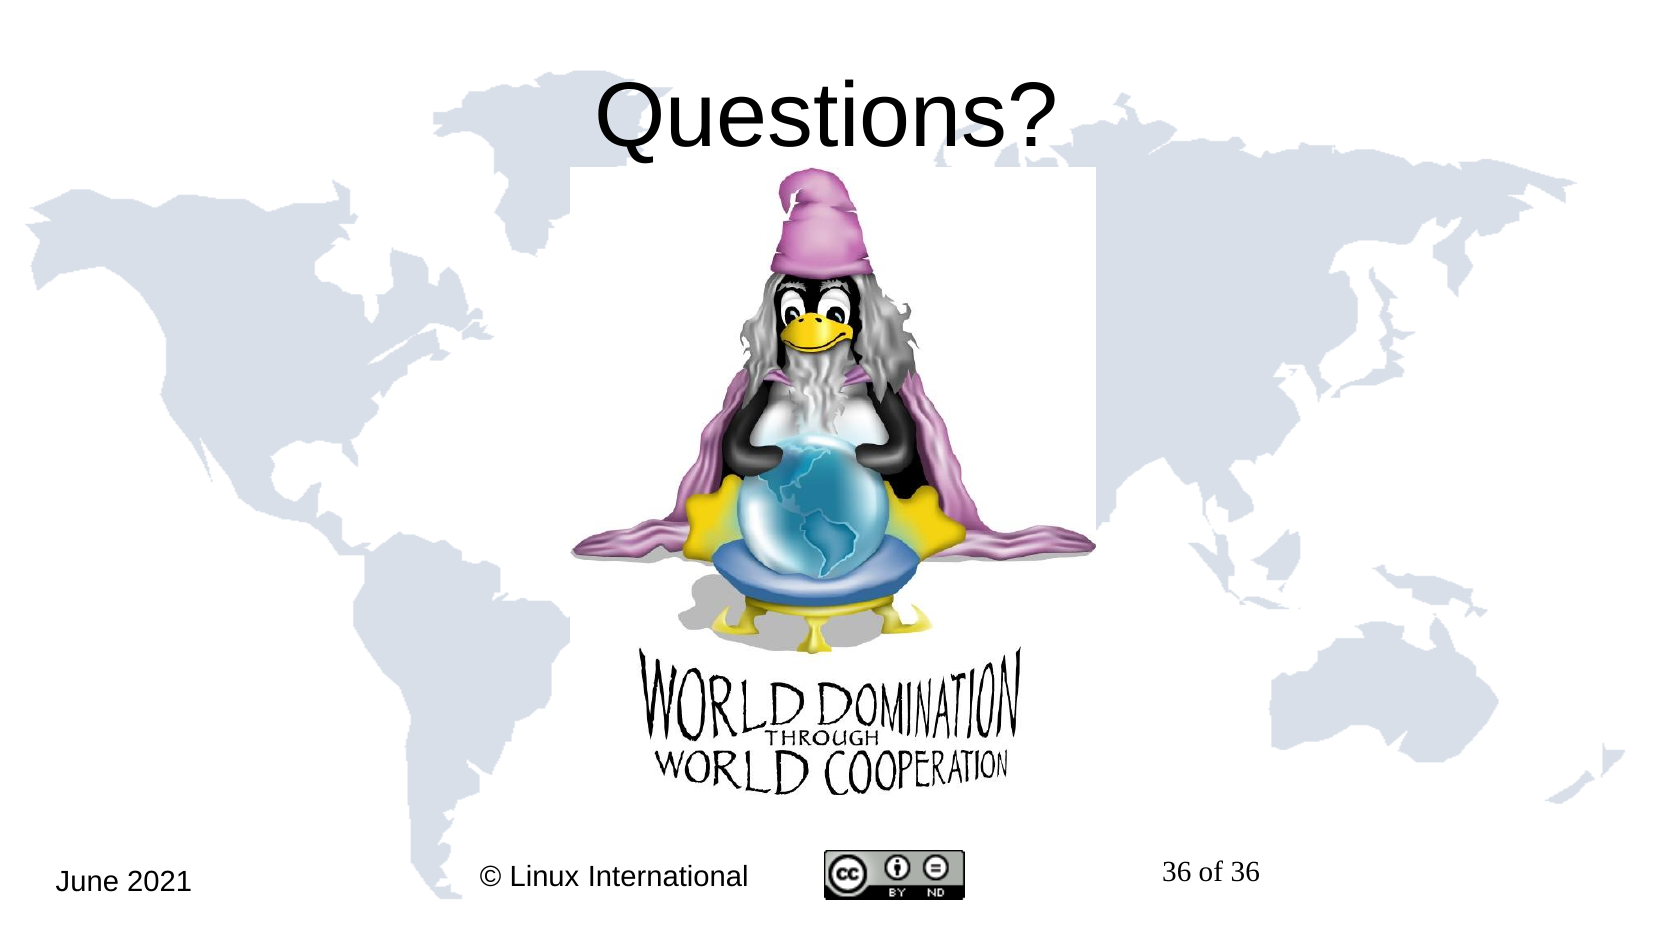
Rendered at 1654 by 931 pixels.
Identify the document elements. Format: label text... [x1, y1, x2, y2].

picture [0, 0, 1654, 931]
title Questions? [82, 37, 1571, 193]
